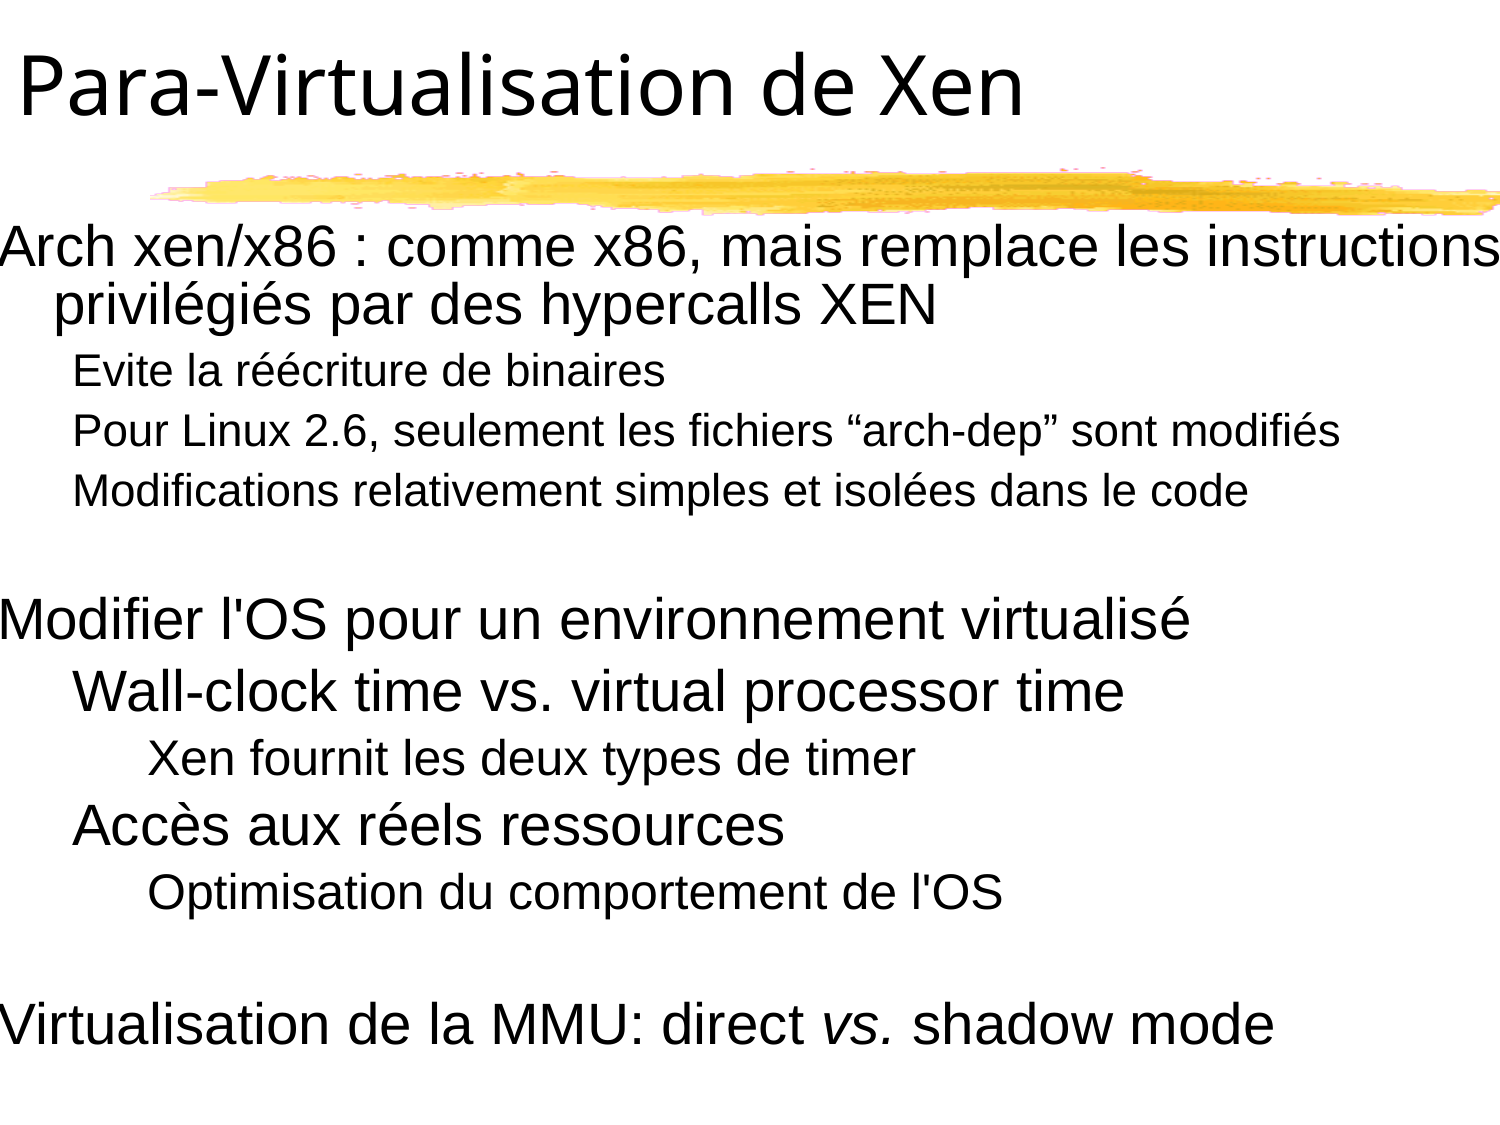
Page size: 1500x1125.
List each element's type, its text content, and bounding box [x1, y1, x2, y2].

picture [150, 162, 1500, 212]
list Arch xen/x86 : comme x86, mais remplace les instructions privilégiés par des hypercalls XEN Evite la réécriture de binaires Pour Linux 2.6, seulement les fichiers “arch-dep” sont modifiés Modifications relativement simples et isolées dans le code Modifier l'OS pour un environnement virtualisé Wall-clock time vs. virtual processor time Xen fournit les deux types de timer Accès aux réels ressources Optimisation du comportement de l'OS Virtualisation de la MMU: direct vs. shadow mode [0, 212, 1500, 1069]
title Para-Virtualisation de Xen [1, 0, 1500, 143]
